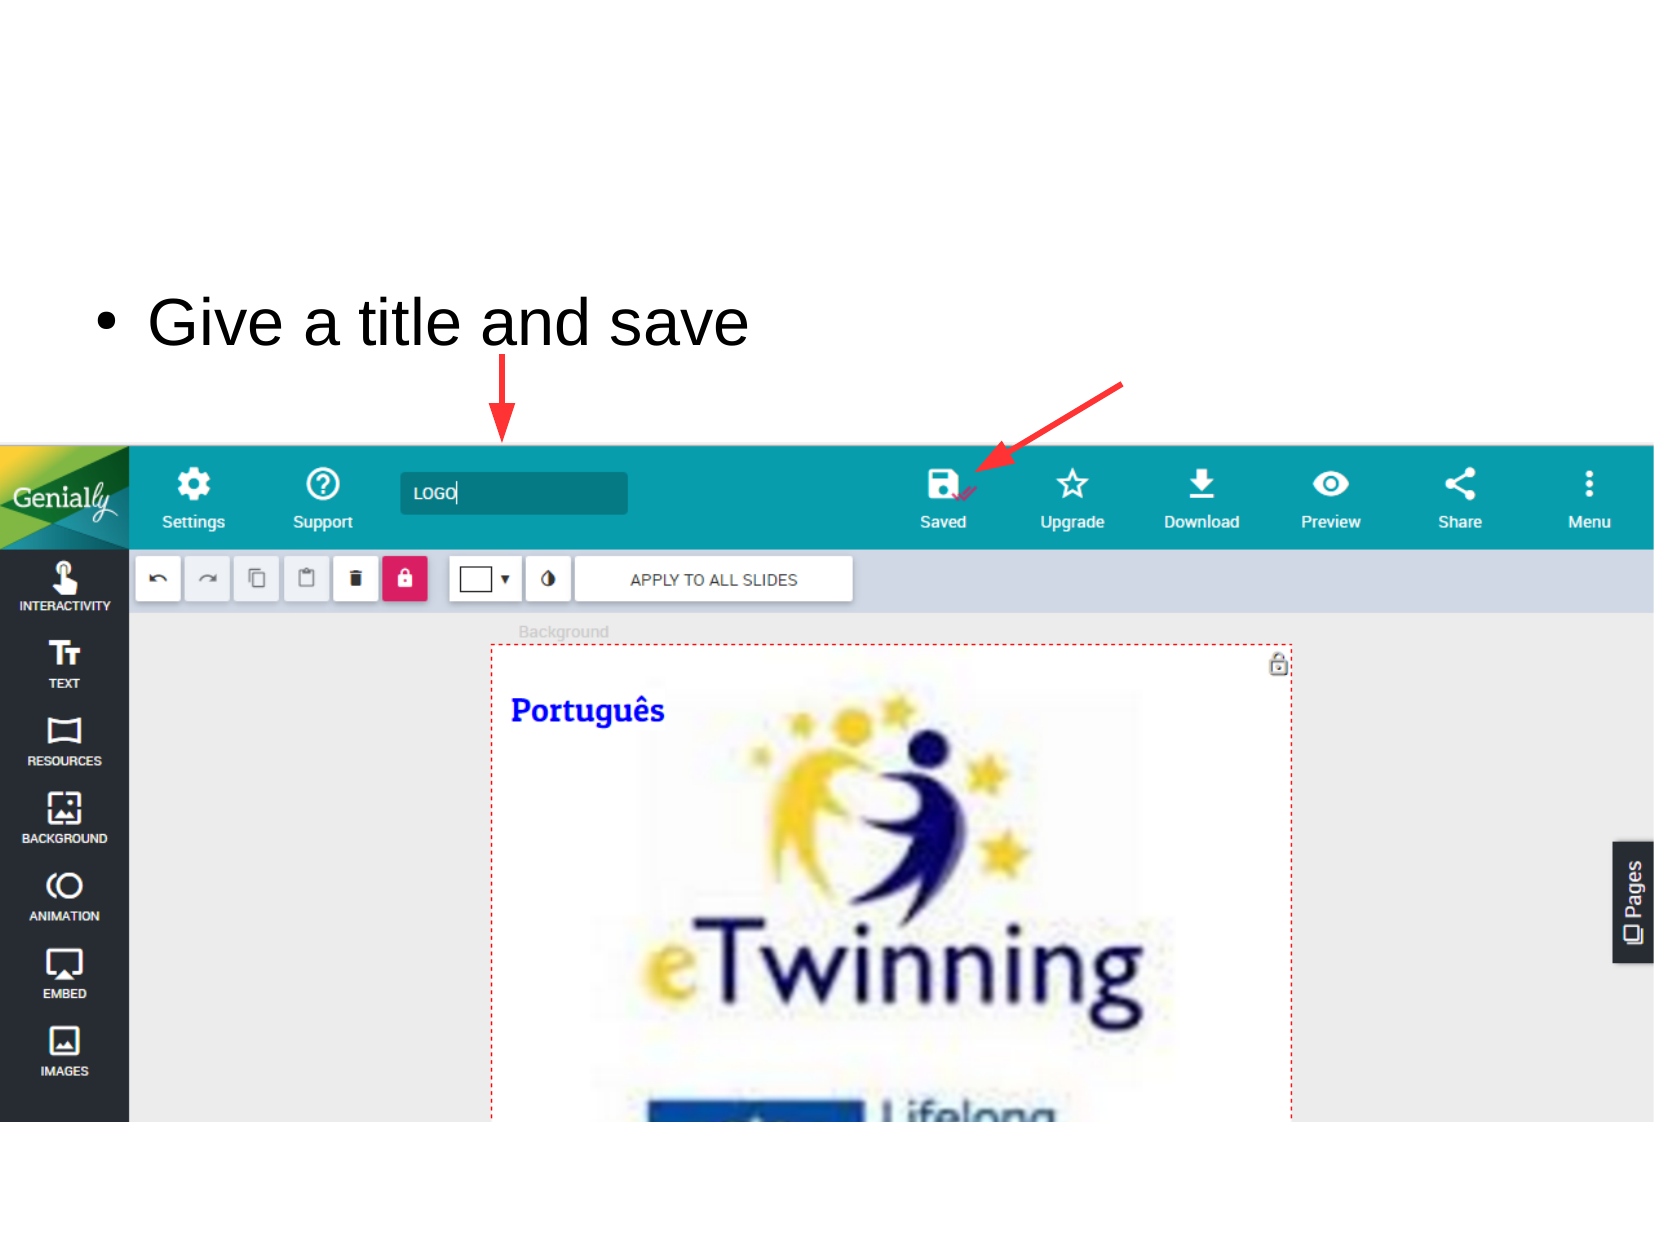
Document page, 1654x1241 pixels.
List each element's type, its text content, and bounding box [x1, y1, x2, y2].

picture [1004, 442, 1017, 448]
list Give a title and save [76, 284, 1565, 442]
picture [0, 442, 1654, 1122]
